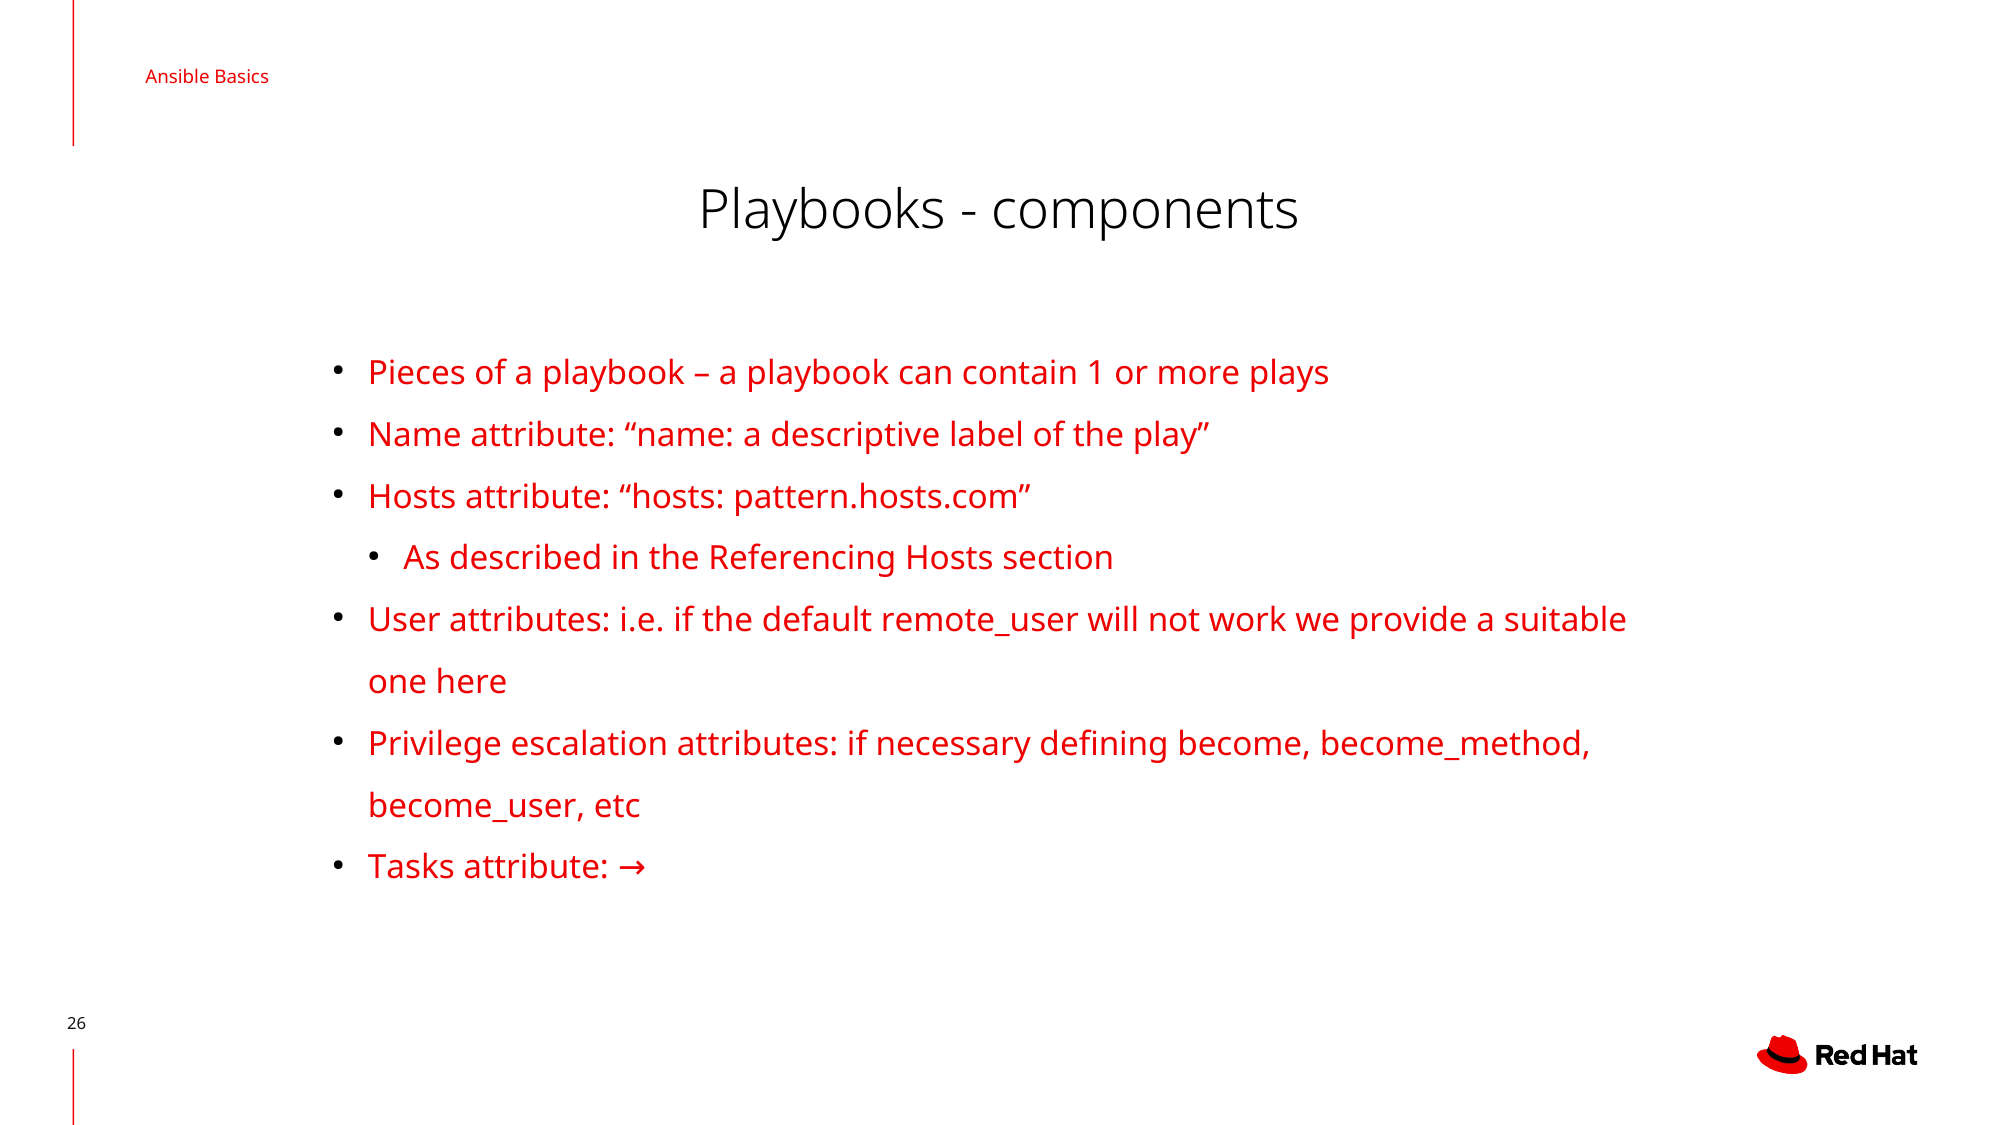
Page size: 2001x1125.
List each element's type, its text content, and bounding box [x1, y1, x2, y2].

text_box Pieces of a playbook – a playbook can contain 1 or more plays Name attribute: “name: a descriptive label of the play” Hosts attribute: “hosts: pattern.hosts.com” As described in the Referencing Hosts section User attributes: i.e. if the default remote_user will not work we provide a suitable one here Privilege escalation attributes: if necessary defining become, become_method, become_user, etc Tasks attribute: → [332, 329, 1653, 568]
subtitle Ansible Basics [73, 9, 918, 143]
title Playbooks - components [287, 155, 1713, 315]
picture [1757, 1035, 1918, 1074]
